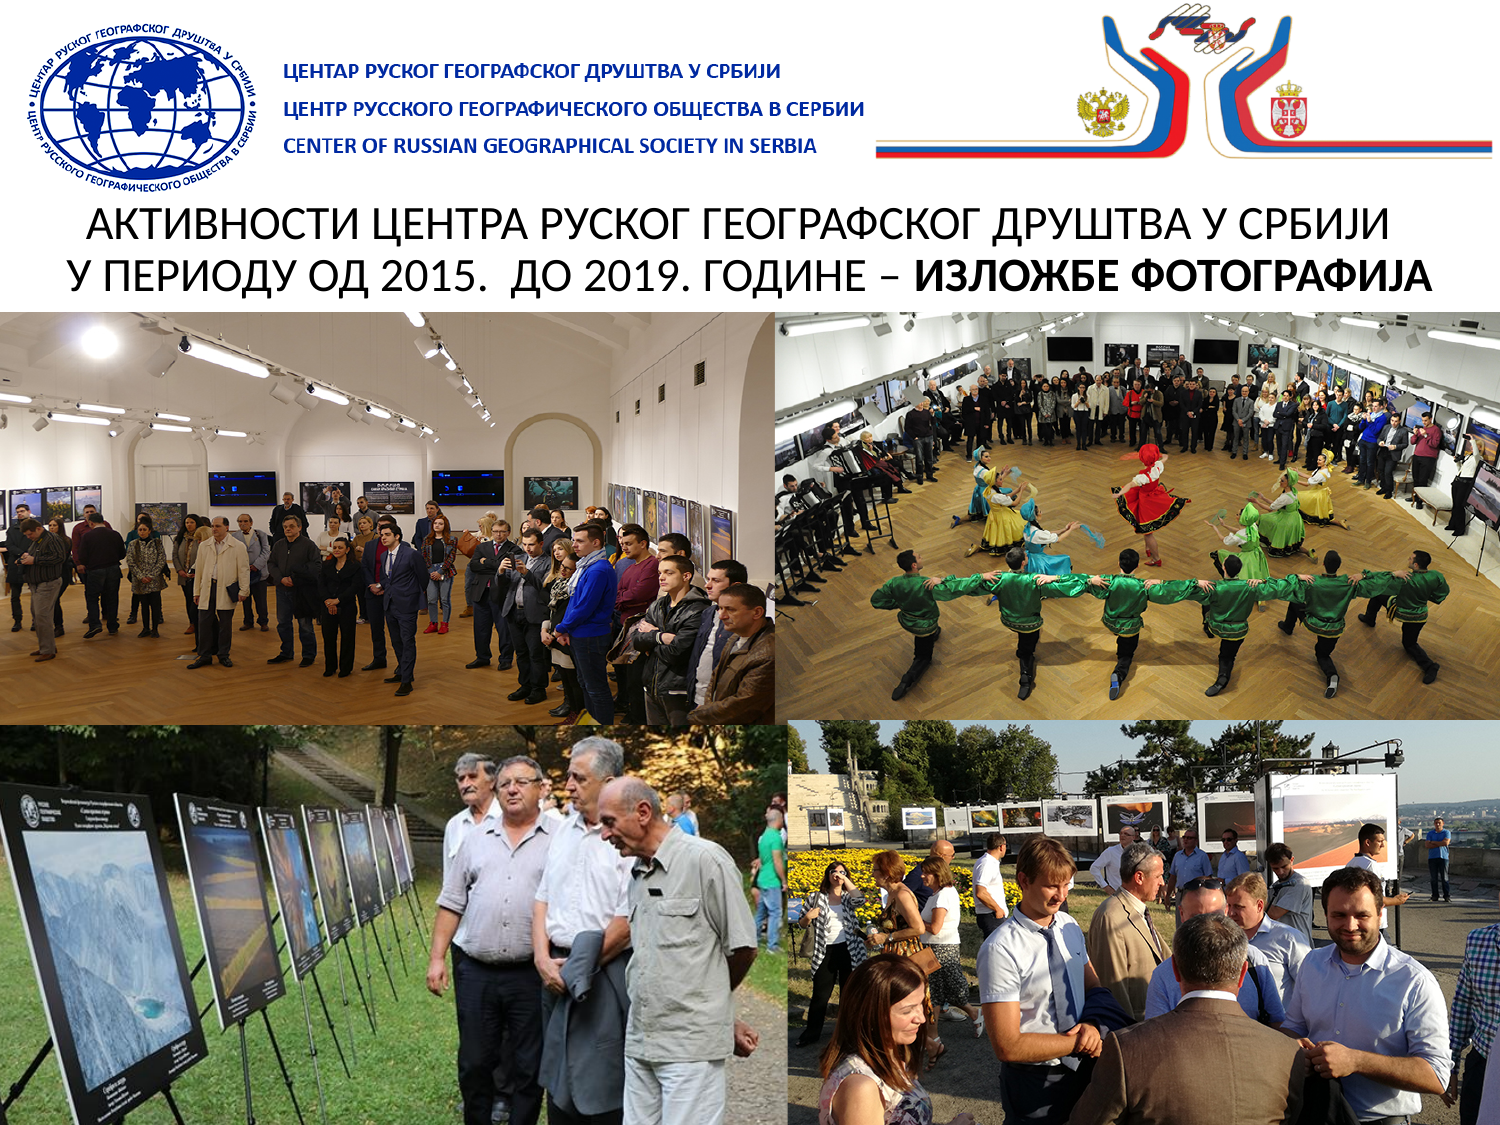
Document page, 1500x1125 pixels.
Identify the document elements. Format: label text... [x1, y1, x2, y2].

text_box АКТИВНОСТИ ЦЕНТРА РУСКОГ ГЕОГРАФСКОГ ДРУШТВА У СРБИЈИ У ПЕРИОДУ ОД 2015. ДО 2019. ГОДИНЕ – ИЗЛОЖБЕ ФОТОГРАФИЈА [0, 187, 1500, 312]
picture [0, 312, 1500, 1125]
picture [12, 0, 1500, 187]
